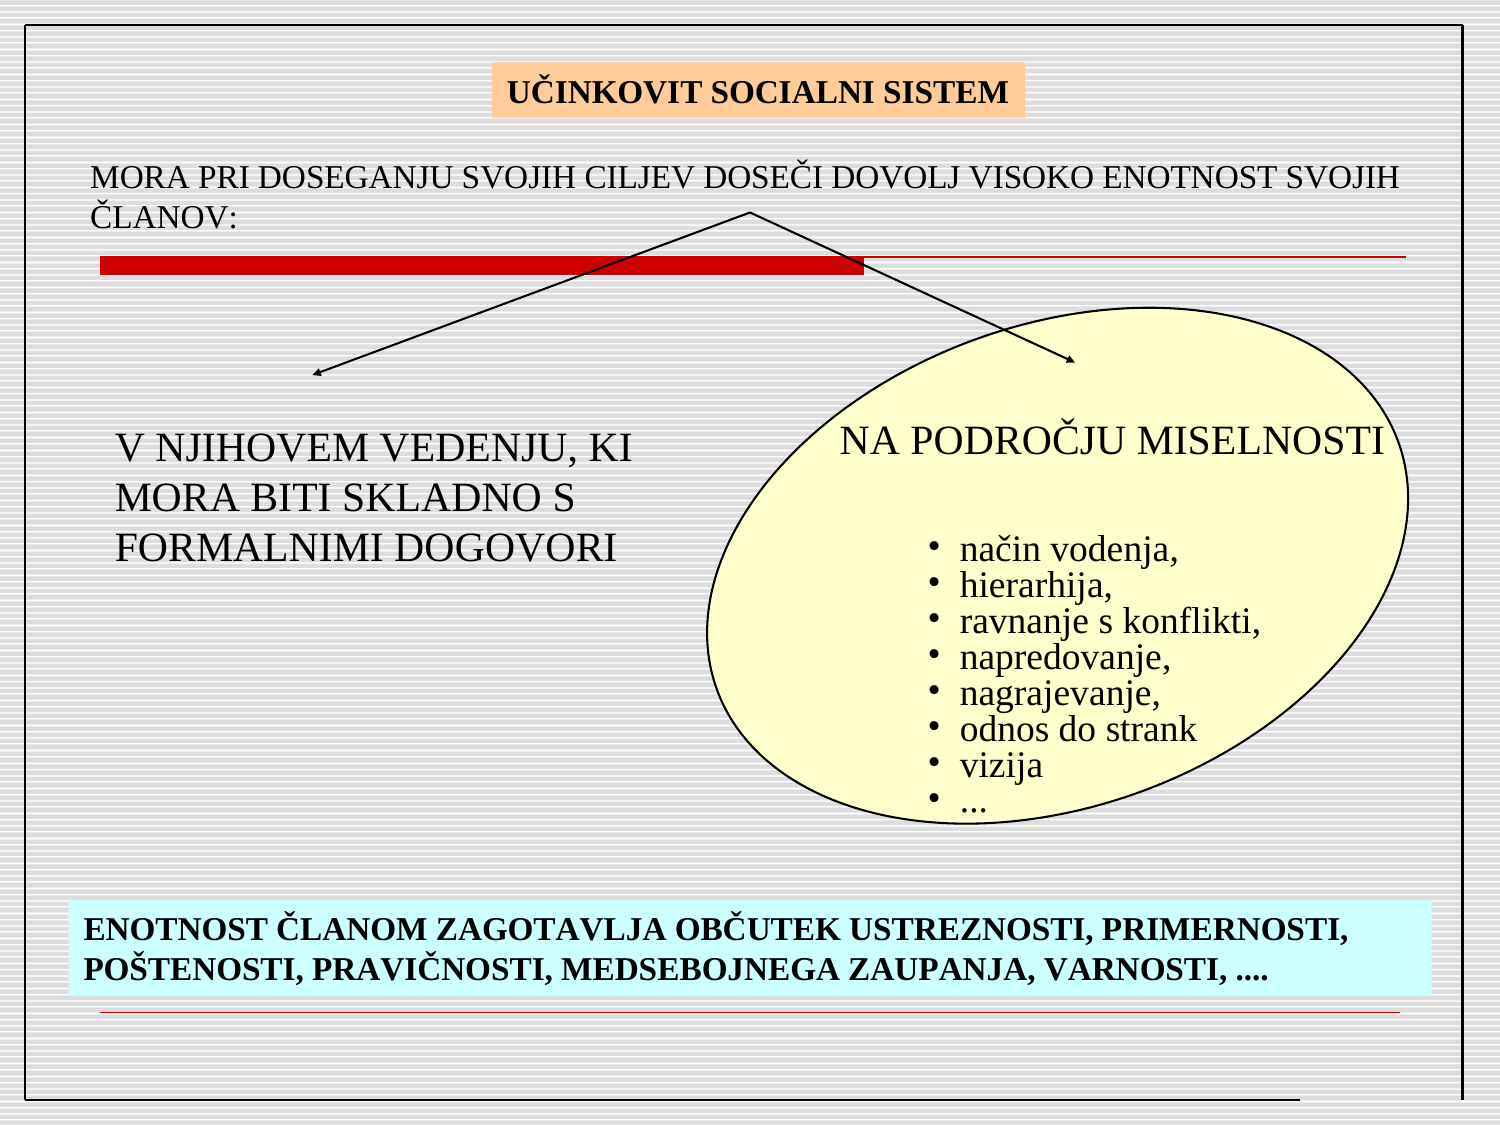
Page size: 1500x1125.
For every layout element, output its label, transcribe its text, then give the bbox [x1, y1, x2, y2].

text_box način vodenja, hierarhija, ravnanje s konflikti, napredovanje, nagrajevanje, odnos do strank vizija ... [912, 524, 1375, 828]
text_box ENOTNOST ČLANOM ZAGOTAVLJA OBČUTEK USTREZNOSTI, PRIMERNOSTI, POŠTENOSTI, PRAVIČNOSTI, MEDSEBOJNEGA ZAUPANJA, VARNOSTI, .... [68, 899, 1432, 996]
text_box UČINKOVIT SOCIALNI SISTEM [491, 62, 1025, 118]
text_box V NJIHOVEM VEDENJU, KI MORA BITI SKLADNO S FORMALNIMI DOGOVORI [99, 412, 651, 578]
text_box MORA PRI DOSEGANJU SVOJIH CILJEV DOSEČI DOVOLJ VISOKO ENOTNOST SVOJIH ČLANOV: [75, 147, 1426, 243]
text_box [851, 307, 1379, 404]
picture [0, 0, 1500, 1125]
text_box NA PODROČJU MISELNOSTI [824, 404, 1401, 471]
text_box [707, 424, 1409, 821]
text_box MORA PRI DOSEGANJU SVOJIH CILJEV DOSEČI DOVOLJ VISOKO ENOTNOST SVOJIH ČLANOV: [674, 214, 811, 243]
